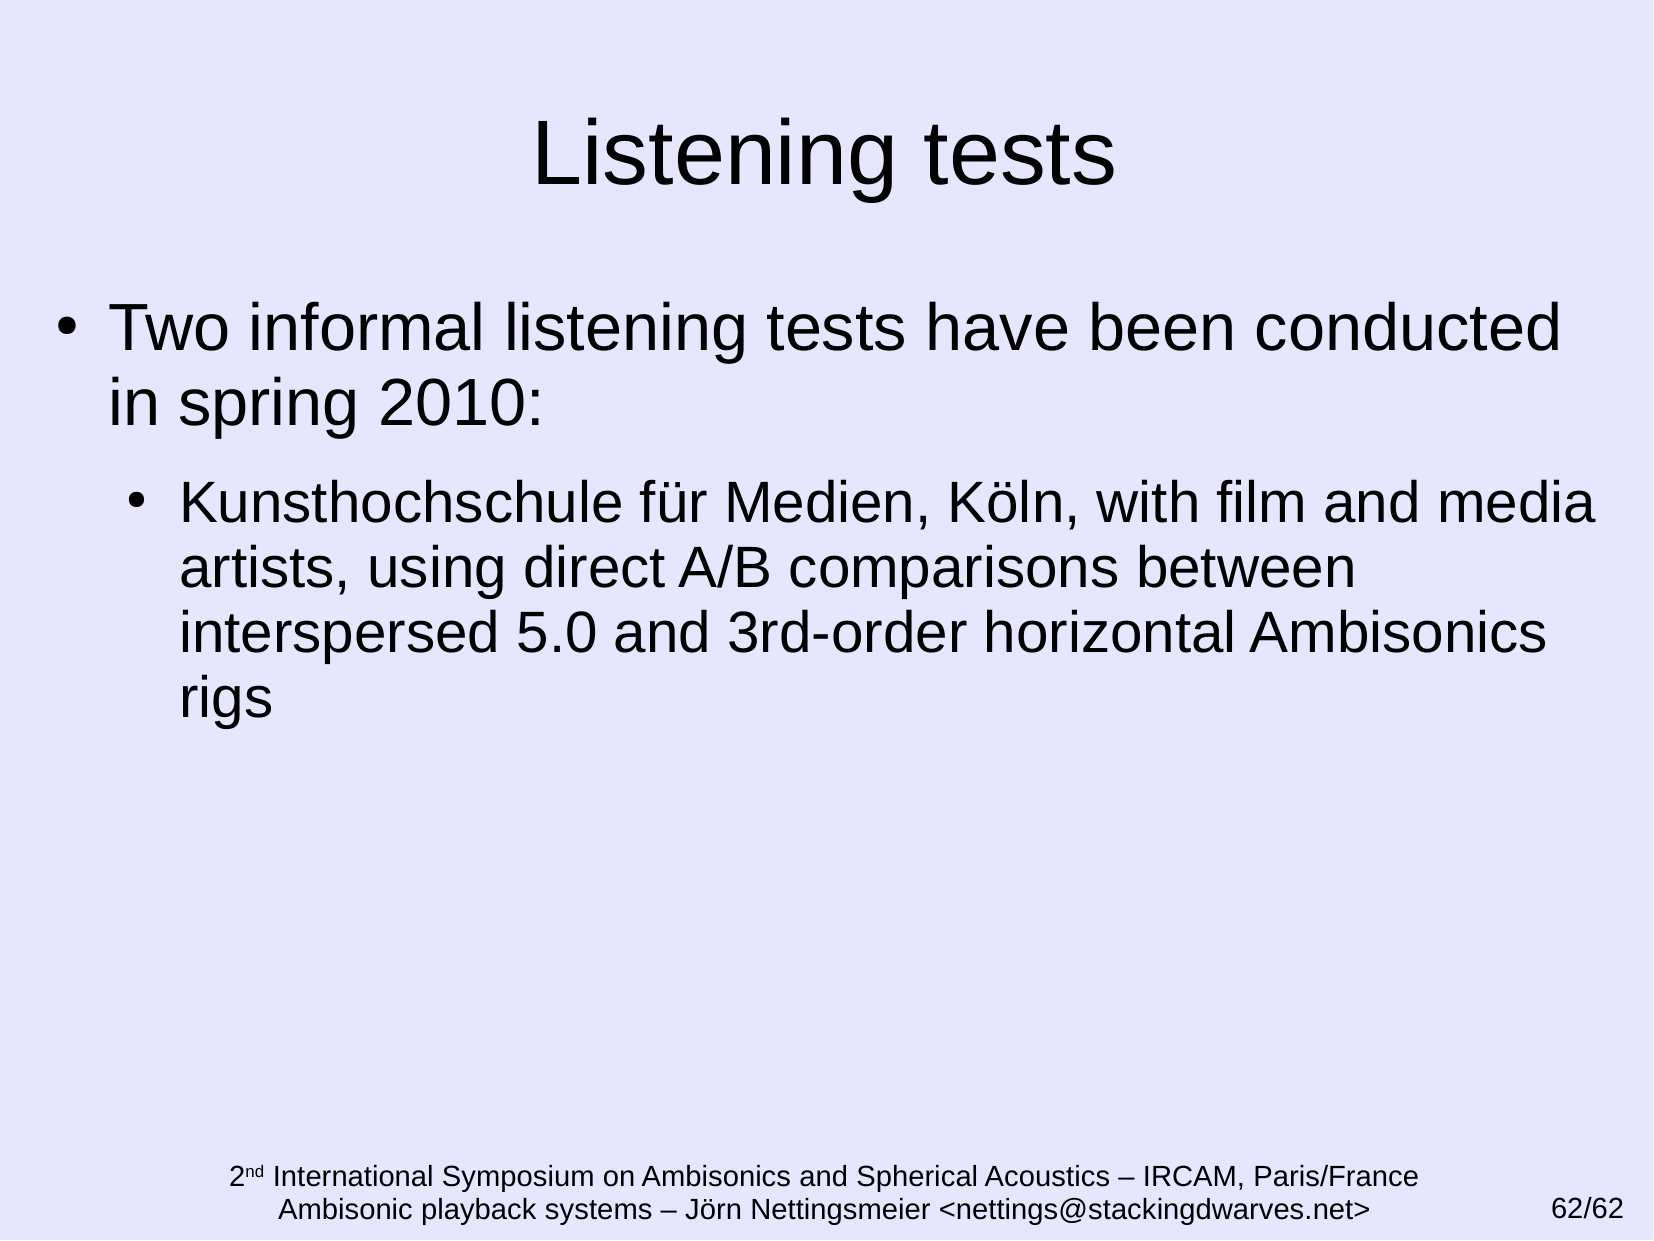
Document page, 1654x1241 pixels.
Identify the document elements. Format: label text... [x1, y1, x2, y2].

list Two informal listening tests have been conducted in spring 2010: Kunsthochschule für Medien, Köln, with film and media artists, using direct A/B comparisons between interspersed 5.0 and 3rd-order horizontal Ambisonics rigs [37, 290, 1613, 1109]
title Listening tests [37, 56, 1613, 250]
